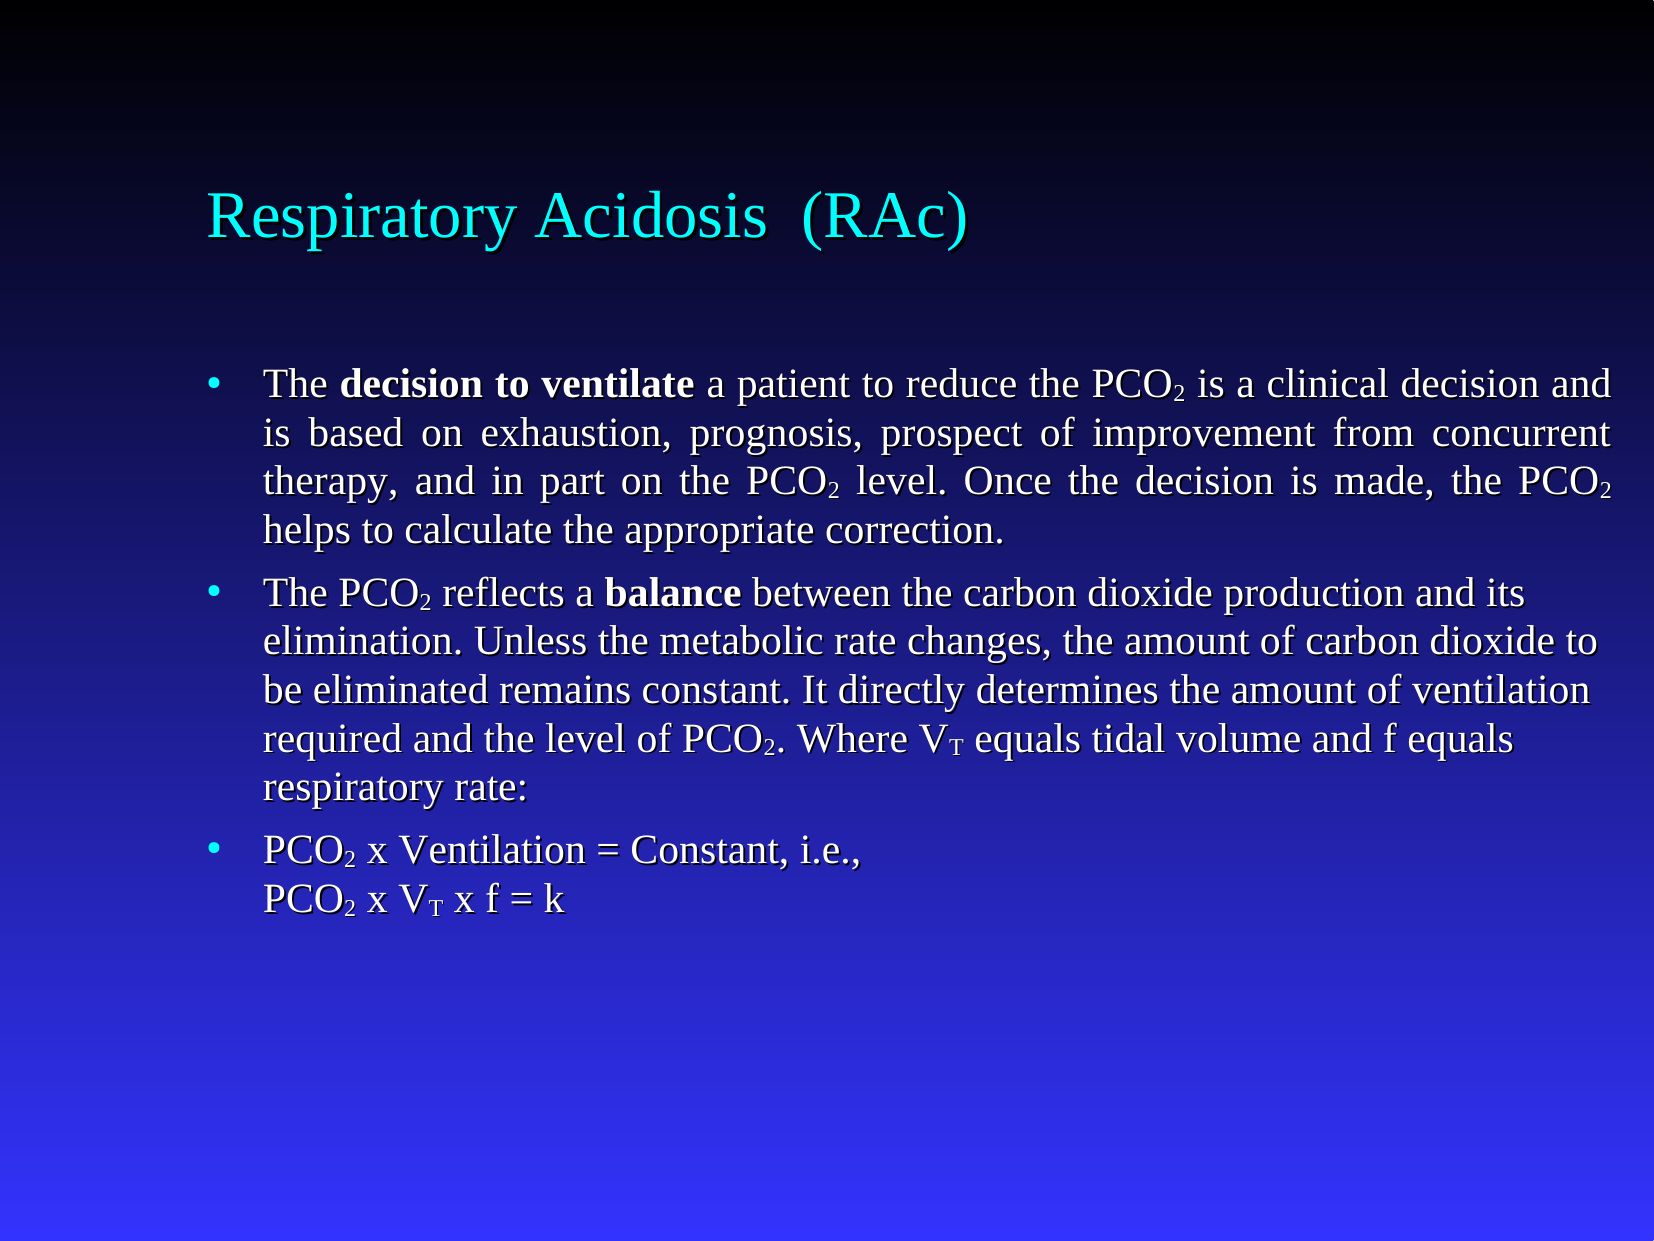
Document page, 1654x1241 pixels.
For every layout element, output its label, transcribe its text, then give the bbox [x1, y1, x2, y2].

list The decision to ventilate a patient to reduce the PCO2 is a clinical decision and is based on exhaustion, prognosis, prospect of improvement from concurrent therapy, and in part on the PCO2 level. Once the decision is made, the PCO2 helps to calculate the appropriate correction. The PCO2 reflects a balance between the carbon dioxide production and its elimination. Unless the metabolic rate changes, the amount of carbon dioxide to be eliminated remains constant. It directly determines the amount of ventilation required and the level of PCO2. Where VT equals tidal volume and f equals respiratory rate: PCO2 x Ventilation = Constant, i.e., PCO2 x VT x f = k [206, 358, 1613, 1103]
title Respiratory Acidosis (RAc) [206, 110, 1613, 317]
